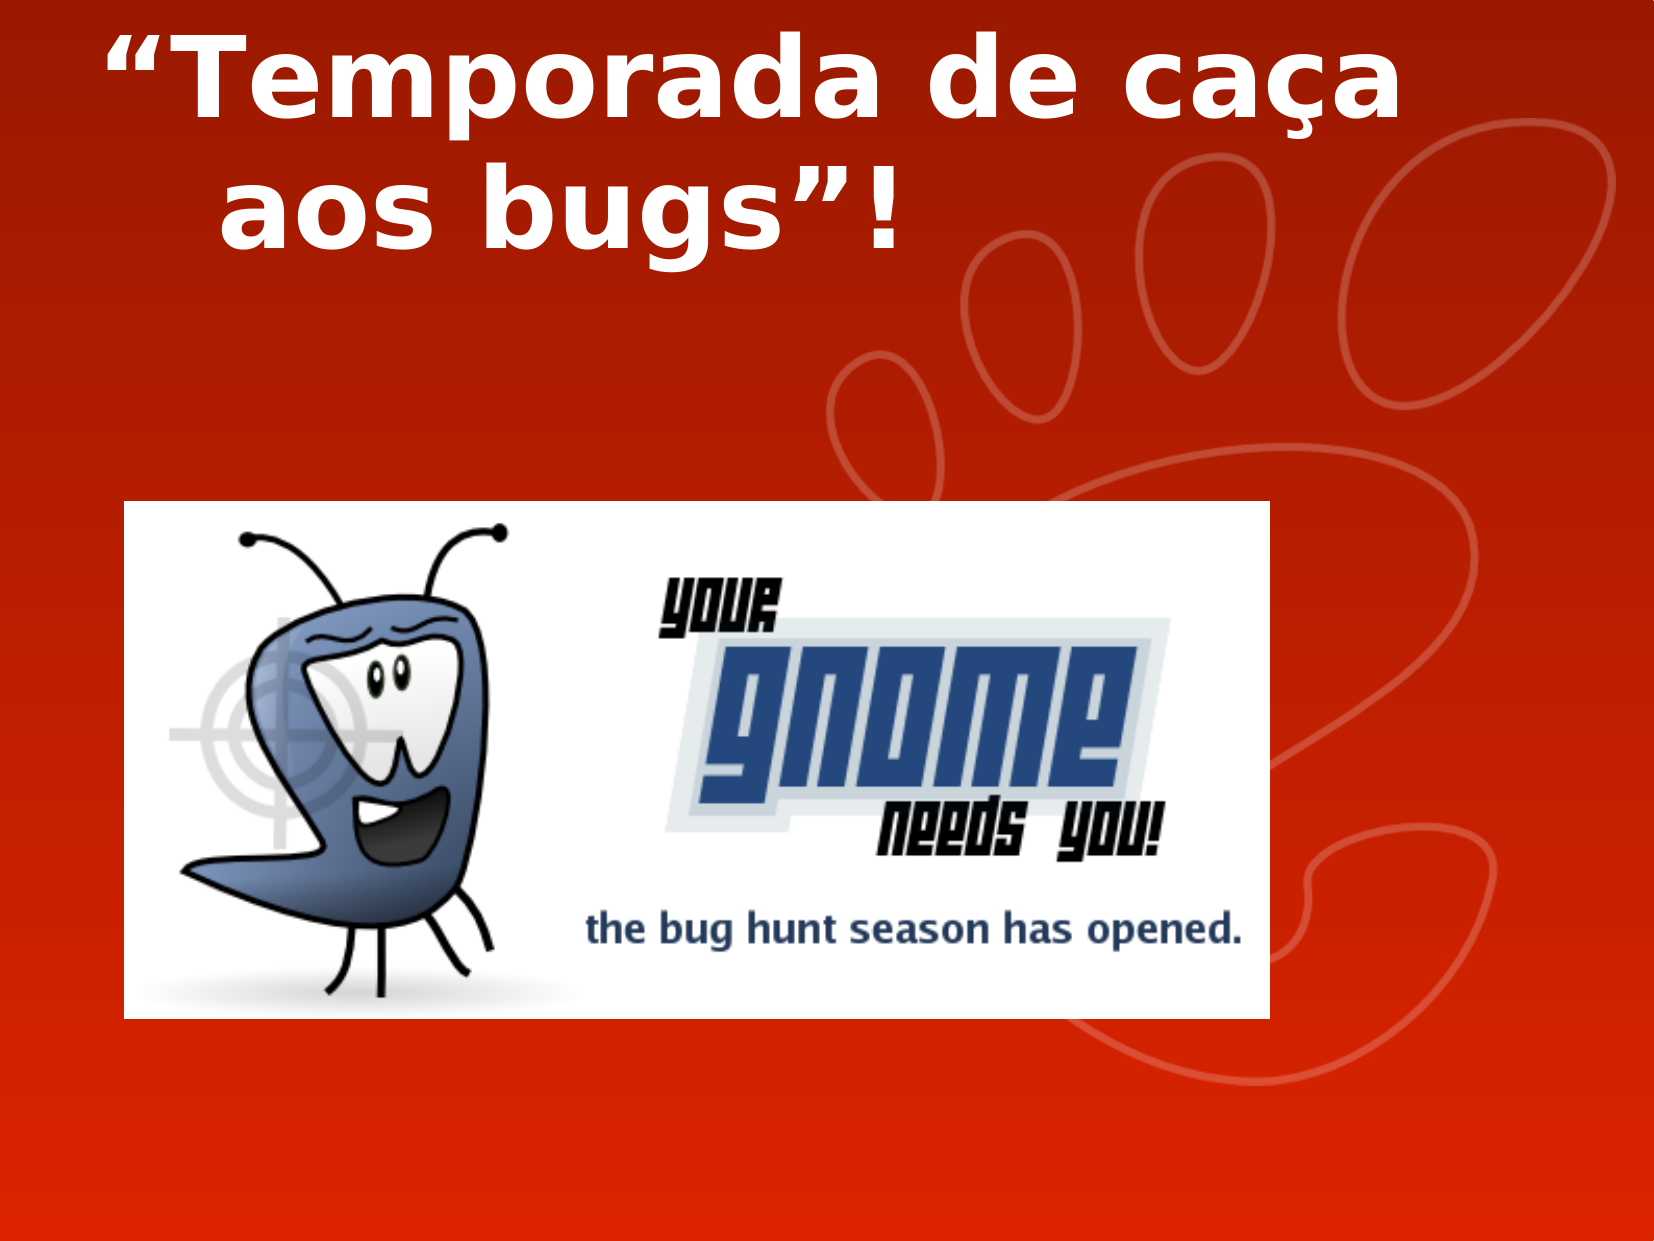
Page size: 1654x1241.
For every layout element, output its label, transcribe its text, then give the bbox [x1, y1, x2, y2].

picture [124, 118, 1616, 1086]
title “Temporada de caça aos bugs”! [29, 0, 1595, 609]
